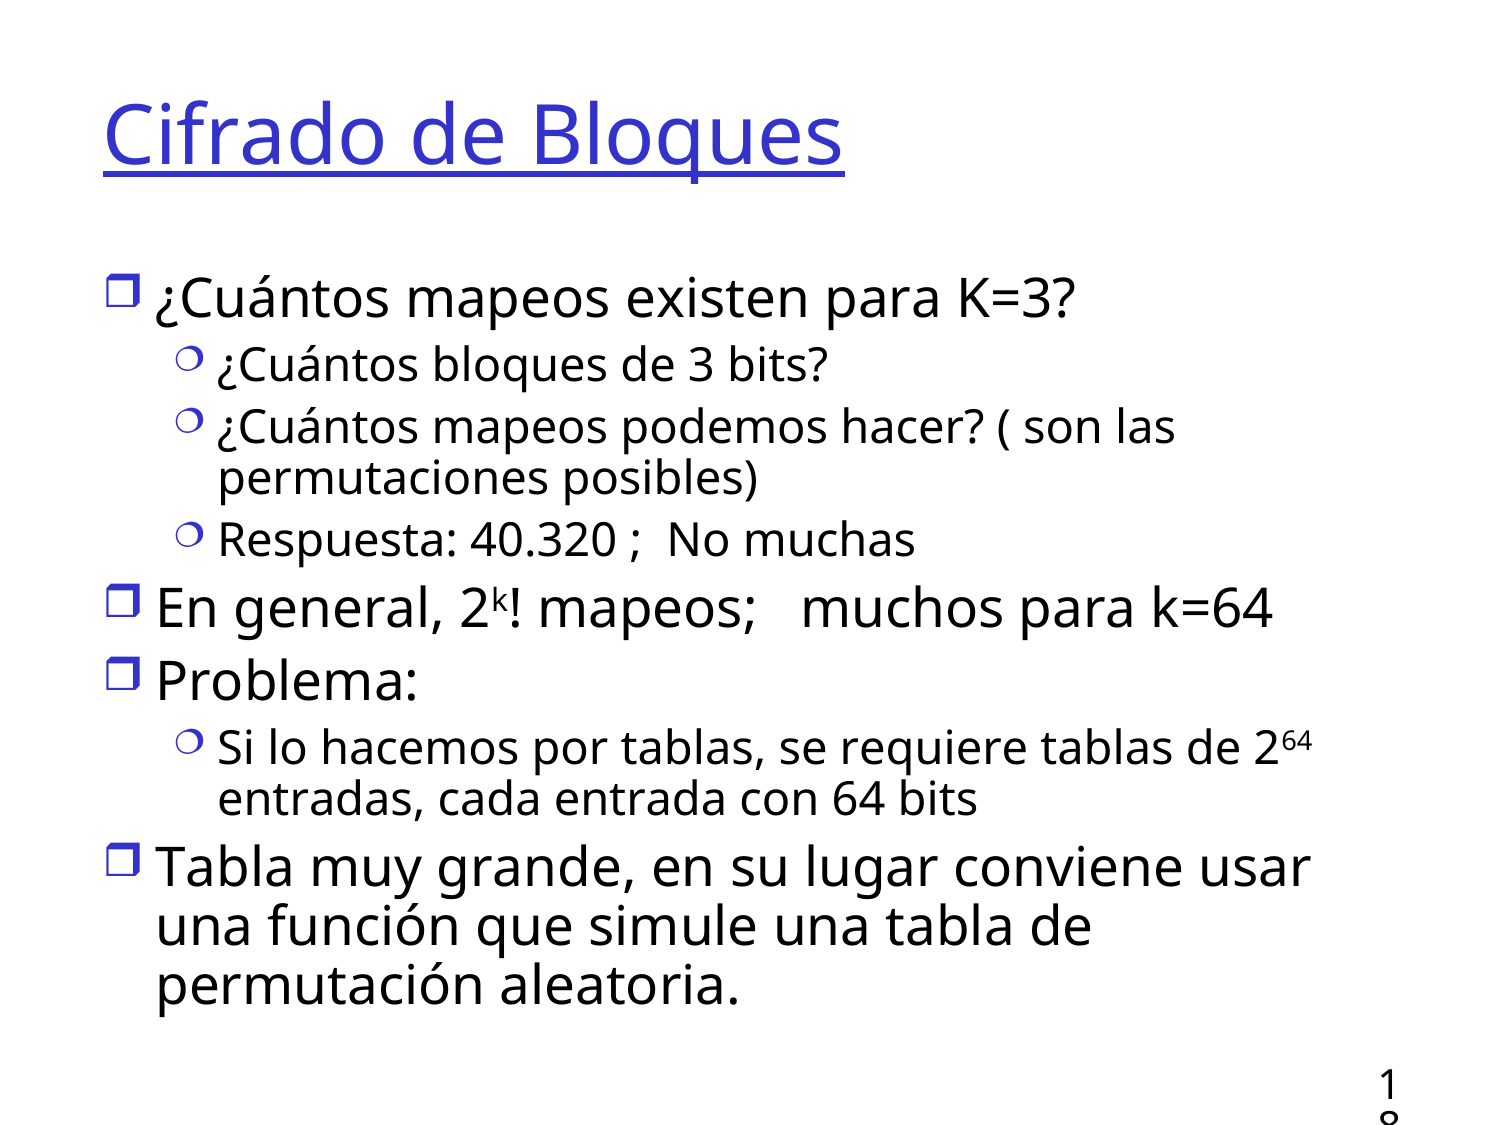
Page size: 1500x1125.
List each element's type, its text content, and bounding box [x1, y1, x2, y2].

list ¿Cuántos mapeos existen para K=3? ¿Cuántos bloques de 3 bits? ¿Cuántos mapeos podemos hacer? ( son las permutaciones posibles) Respuesta: 40.320 ; No muchas En general, 2k! mapeos; muchos para k=64 Problema: Si lo hacemos por tablas, se requiere tablas de 264 entradas, cada entrada con 64 bits Tabla muy grande, en su lugar conviene usar una función que simule una tabla de permutación aleatoria. [87, 262, 1435, 1026]
title Cifrado de Bloques [87, 37, 1363, 225]
